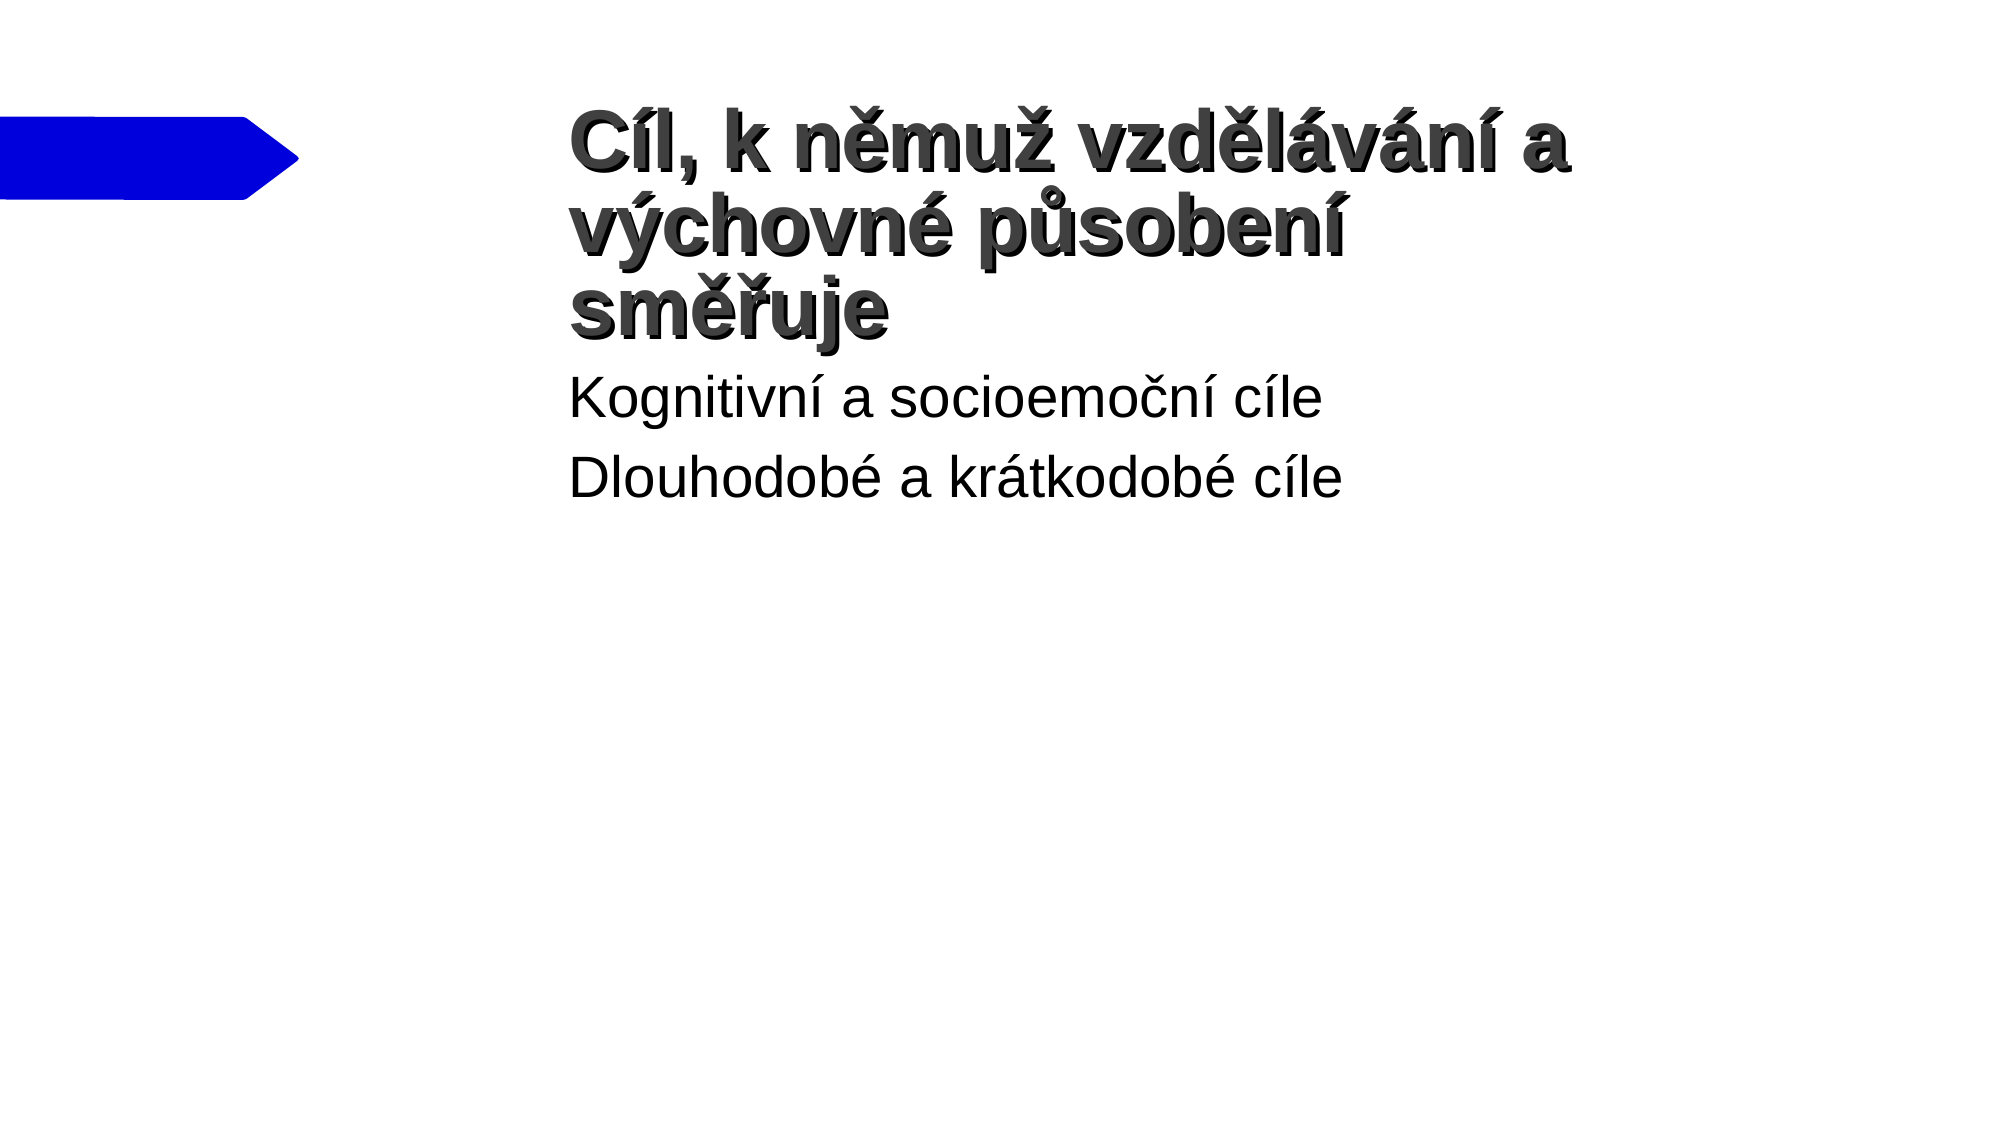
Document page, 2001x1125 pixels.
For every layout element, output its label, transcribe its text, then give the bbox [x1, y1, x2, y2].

title Cíl, k němuž vzdělávání a výchovné působení směřuje [568, 102, 1651, 313]
list Kognitivní a socioemoční cíle Dlouhodobé a krátkodobé cíle [568, 350, 1651, 970]
